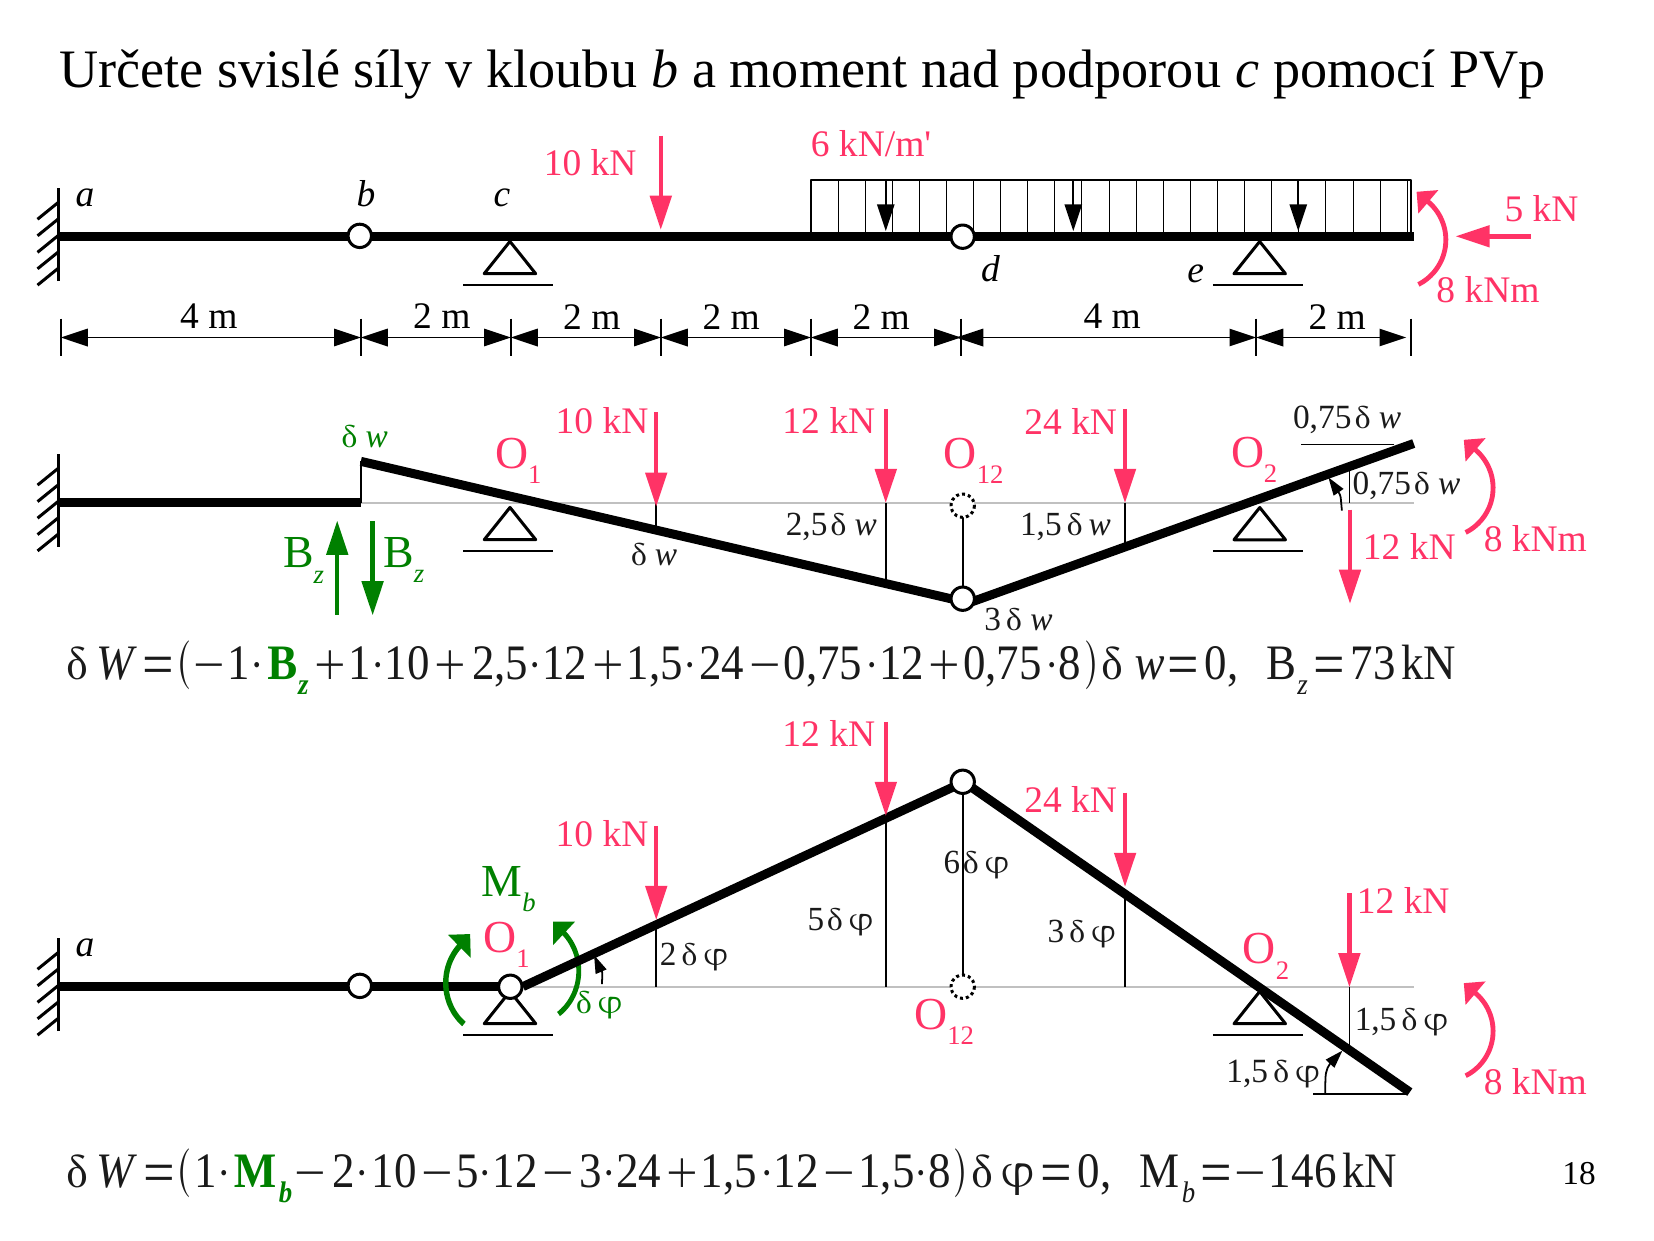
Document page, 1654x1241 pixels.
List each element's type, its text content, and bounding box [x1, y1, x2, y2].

text_box O12 [899, 981, 994, 1062]
text_box [557, 1007, 562, 1017]
text_box Mb [481, 855, 538, 904]
text_box [563, 921, 580, 957]
chart [771, 504, 885, 546]
title Určete svislé síly v kloubu b a moment nad podporou c pomocí PVp [59, 7, 1548, 132]
text_box [951, 587, 975, 611]
text_box Bz [383, 527, 440, 593]
text_box [951, 493, 975, 518]
text_box c [478, 165, 549, 226]
chart [1278, 397, 1409, 439]
text_box 10 kN [543, 141, 657, 188]
text_box 6 kN/m' [810, 123, 999, 169]
text_box O1 [468, 904, 563, 985]
text_box 10 kN [555, 399, 669, 446]
text_box b [341, 165, 412, 226]
chart [1213, 1051, 1329, 1093]
chart [645, 934, 737, 976]
text_box 12 kN [782, 399, 895, 446]
chart [1007, 504, 1120, 546]
text_box 2 m [837, 288, 951, 349]
text_box 2 m [1293, 288, 1407, 349]
text_box O1 [480, 420, 575, 501]
text_box 2 m [398, 288, 511, 349]
chart [792, 898, 883, 940]
text_box 24 kN [1024, 400, 1137, 447]
text_box 4 m [165, 288, 278, 349]
text_box [1463, 981, 1496, 1078]
text_box O2 [1228, 915, 1322, 996]
text_box [1074, 180, 1298, 232]
text_box e [1172, 241, 1243, 302]
text_box 12 kN [782, 712, 895, 759]
text_box [1416, 190, 1449, 287]
chart [1338, 462, 1469, 505]
text_box 12 kN [1362, 525, 1476, 572]
text_box [886, 180, 1073, 249]
text_box 8 kNm [1436, 269, 1550, 316]
chart [617, 533, 685, 575]
text_box [443, 934, 471, 1027]
text_box [952, 975, 973, 981]
chart [1035, 910, 1125, 952]
chart [48, 598, 1467, 705]
chart [48, 1140, 1409, 1213]
text_box [951, 770, 975, 794]
text_box 10 kN [555, 813, 669, 859]
text_box d [966, 240, 1036, 301]
text_box [348, 974, 372, 998]
text_box 24 kN [1024, 778, 1137, 825]
text_box 5 kN [1504, 187, 1617, 234]
text_box 2 m [687, 288, 801, 349]
chart [562, 981, 633, 1022]
text_box O12 [929, 420, 1023, 501]
text_box [1299, 180, 1411, 232]
text_box 12 kN [1356, 880, 1470, 926]
text_box 8 kNm [1483, 517, 1597, 564]
chart [1342, 998, 1457, 1041]
chart [328, 415, 396, 457]
text_box 4 m [1068, 288, 1182, 349]
text_box [575, 966, 582, 981]
text_box [498, 985, 523, 999]
text_box [1463, 438, 1496, 535]
text_box 8 kNm [1483, 1060, 1597, 1107]
text_box Bz [283, 527, 340, 593]
chart [929, 841, 1020, 884]
text_box O2 [1216, 419, 1310, 500]
text_box a [60, 165, 131, 226]
text_box 2 m [548, 288, 661, 349]
text_box [810, 180, 885, 232]
text_box [348, 226, 372, 248]
text_box a [60, 915, 131, 976]
